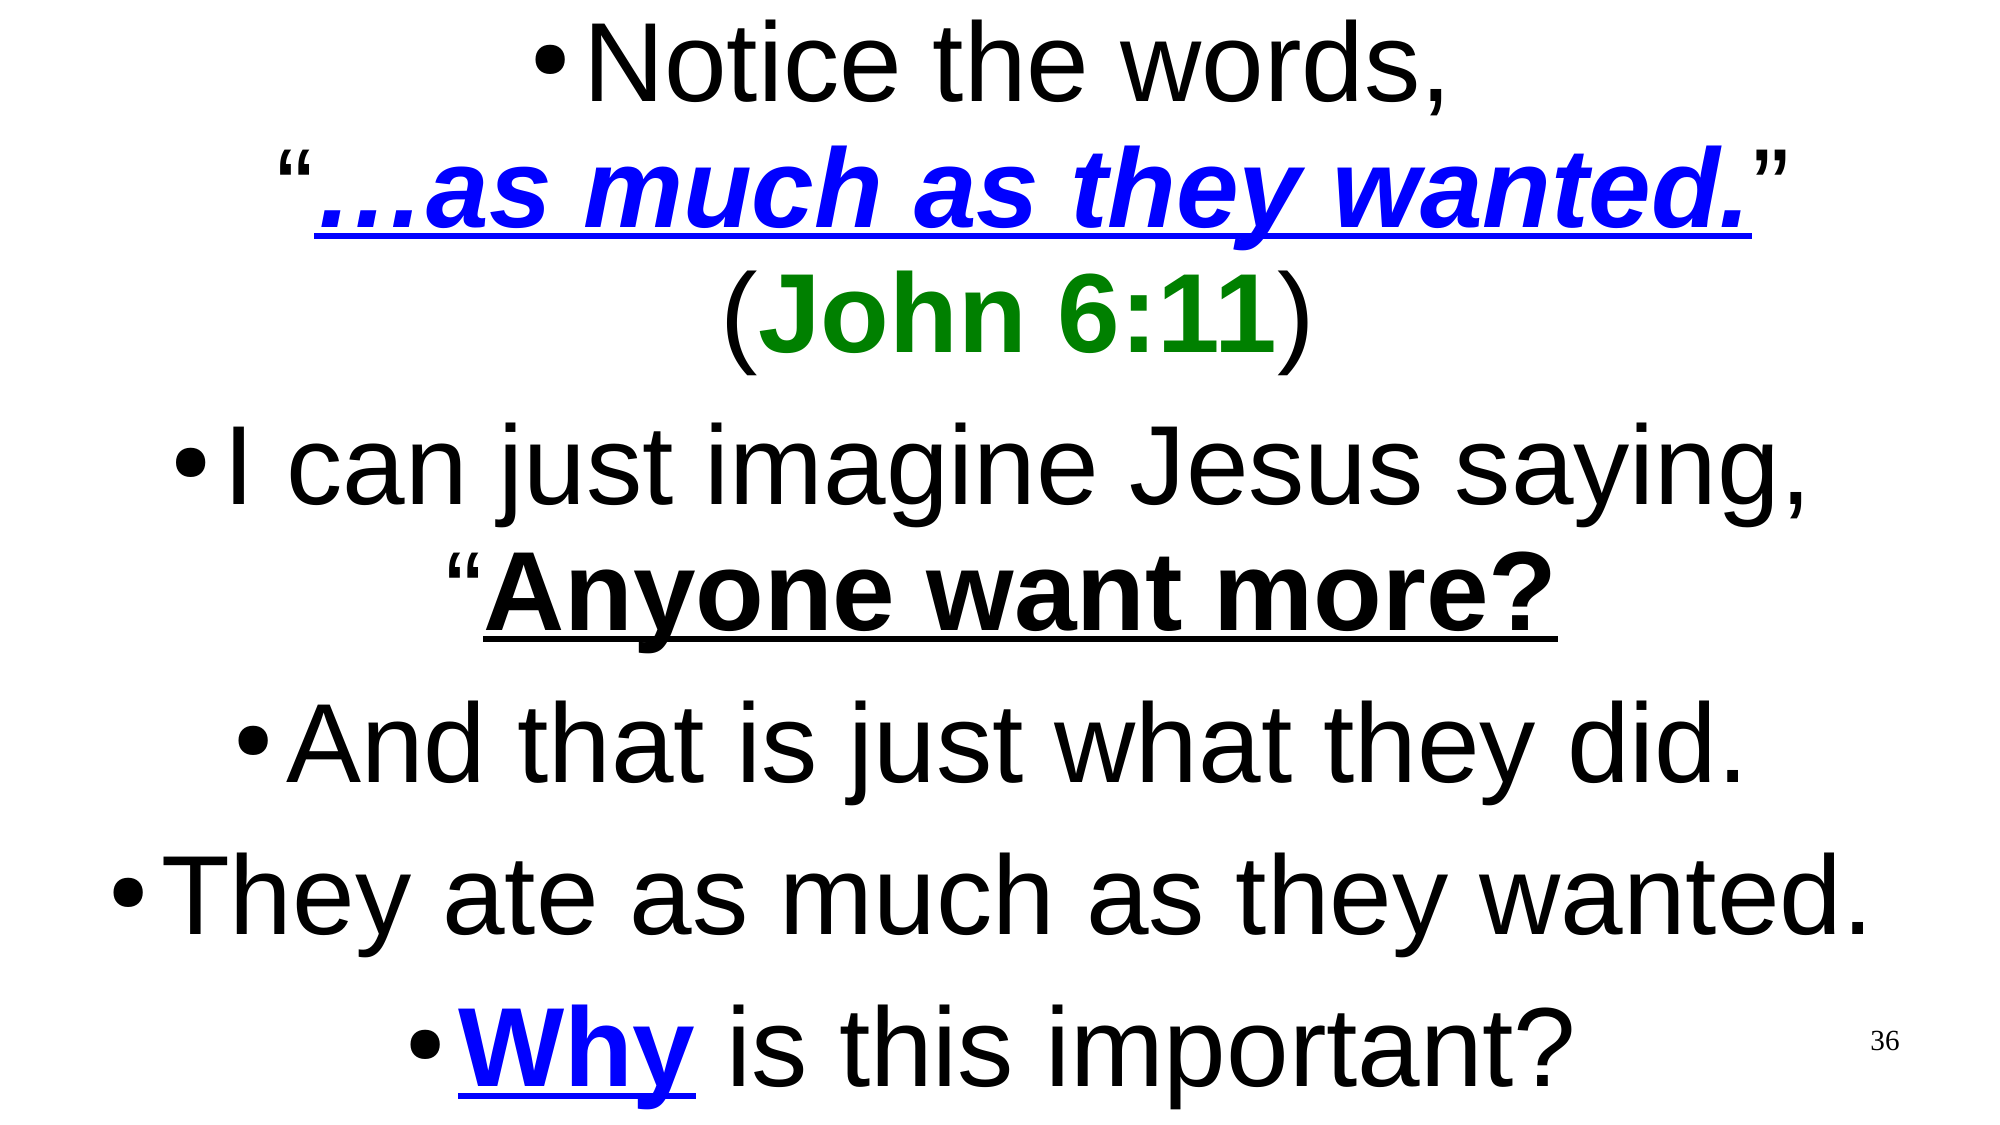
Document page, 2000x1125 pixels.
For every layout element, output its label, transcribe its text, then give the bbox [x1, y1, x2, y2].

list Notice the words, “…as much as they wanted.” (John 6:11) I can just imagine Jesus saying, “Anyone want more? And that is just what they did. They ate as much as they wanted. Why is this important? [0, 0, 1996, 1123]
